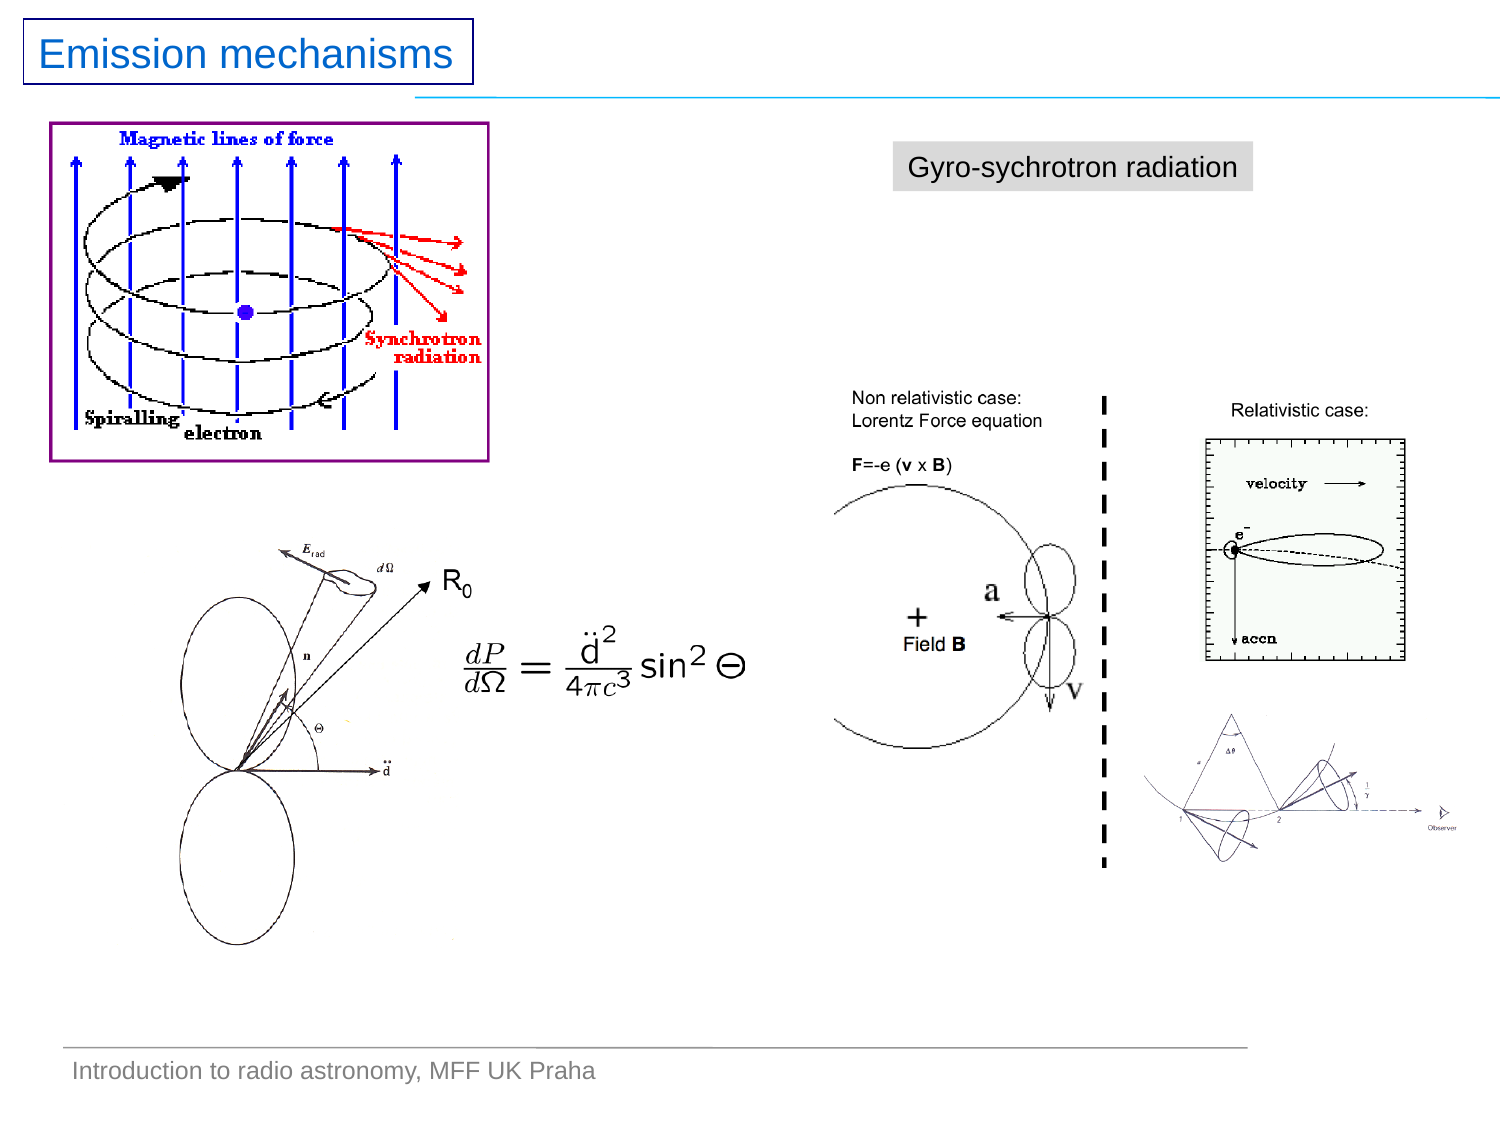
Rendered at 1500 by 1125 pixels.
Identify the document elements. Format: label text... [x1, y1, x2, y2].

text_box Emission mechanisms [23, 18, 473, 85]
text_box Gyro-sychrotron radiation [892, 141, 1254, 192]
picture [49, 120, 493, 463]
picture [57, 499, 752, 948]
picture [784, 379, 1469, 868]
